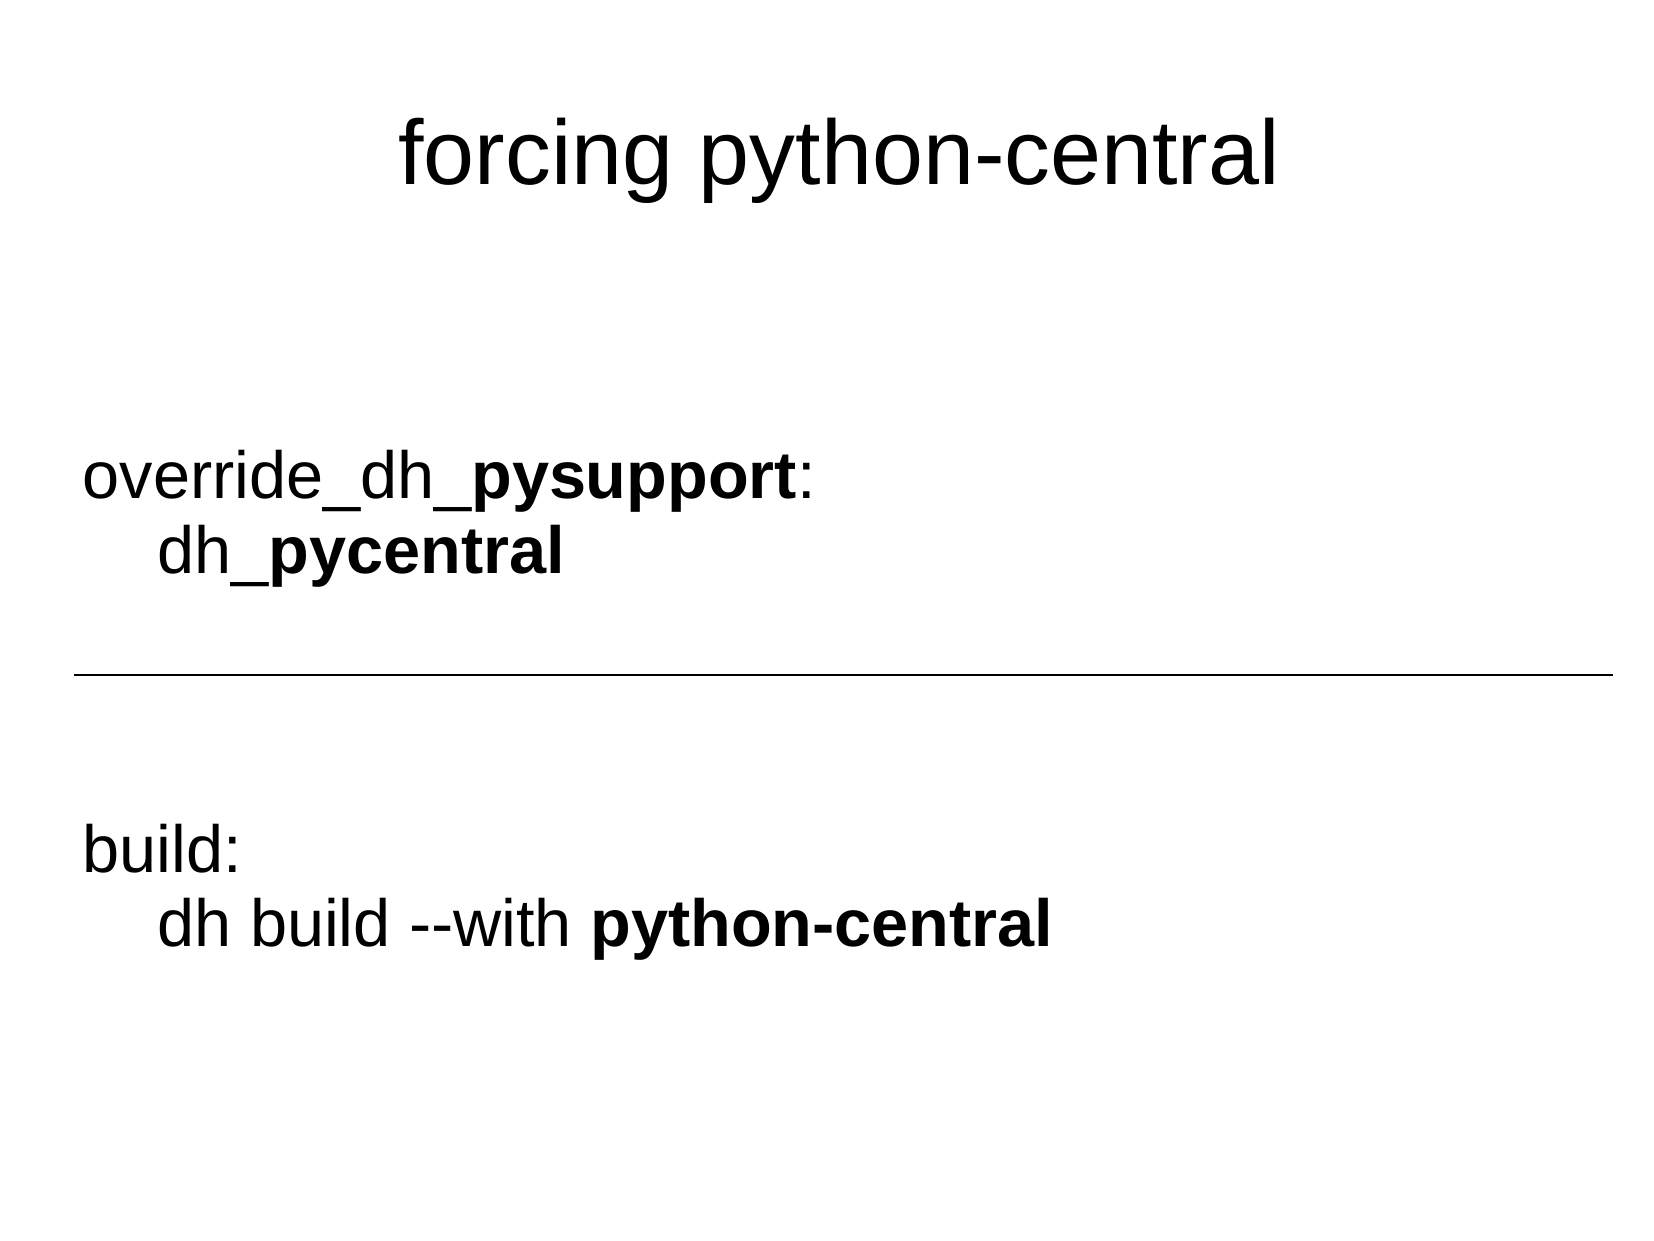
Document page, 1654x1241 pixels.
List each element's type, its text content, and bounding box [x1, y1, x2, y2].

subtitle override_dh_pysupport: dh_pycentral build: dh build --with python-central [82, 290, 1571, 674]
subtitle override_dh_pysupport: dh_pycentral build: dh build --with python-central [82, 676, 1571, 1109]
title forcing python-central [82, 49, 1571, 257]
